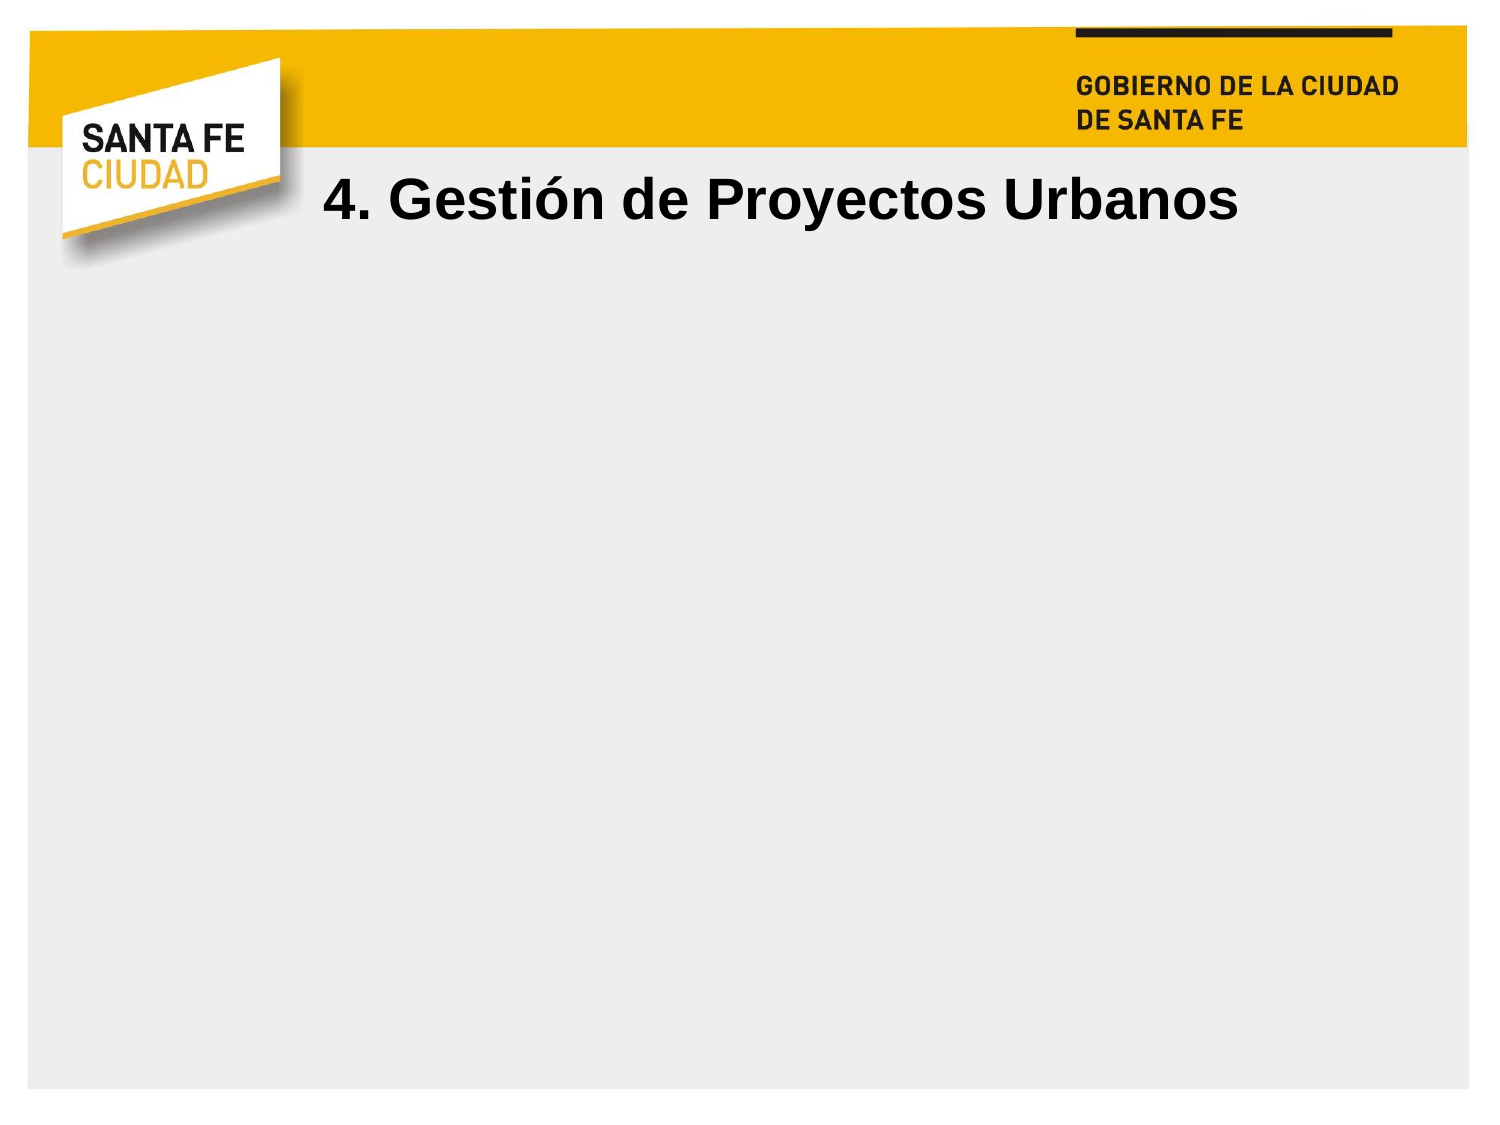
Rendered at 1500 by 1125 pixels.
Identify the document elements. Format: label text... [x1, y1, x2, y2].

picture [0, 1, 1500, 1124]
text_box 4. Gestión de Proyectos Urbanos [29, 148, 1471, 244]
